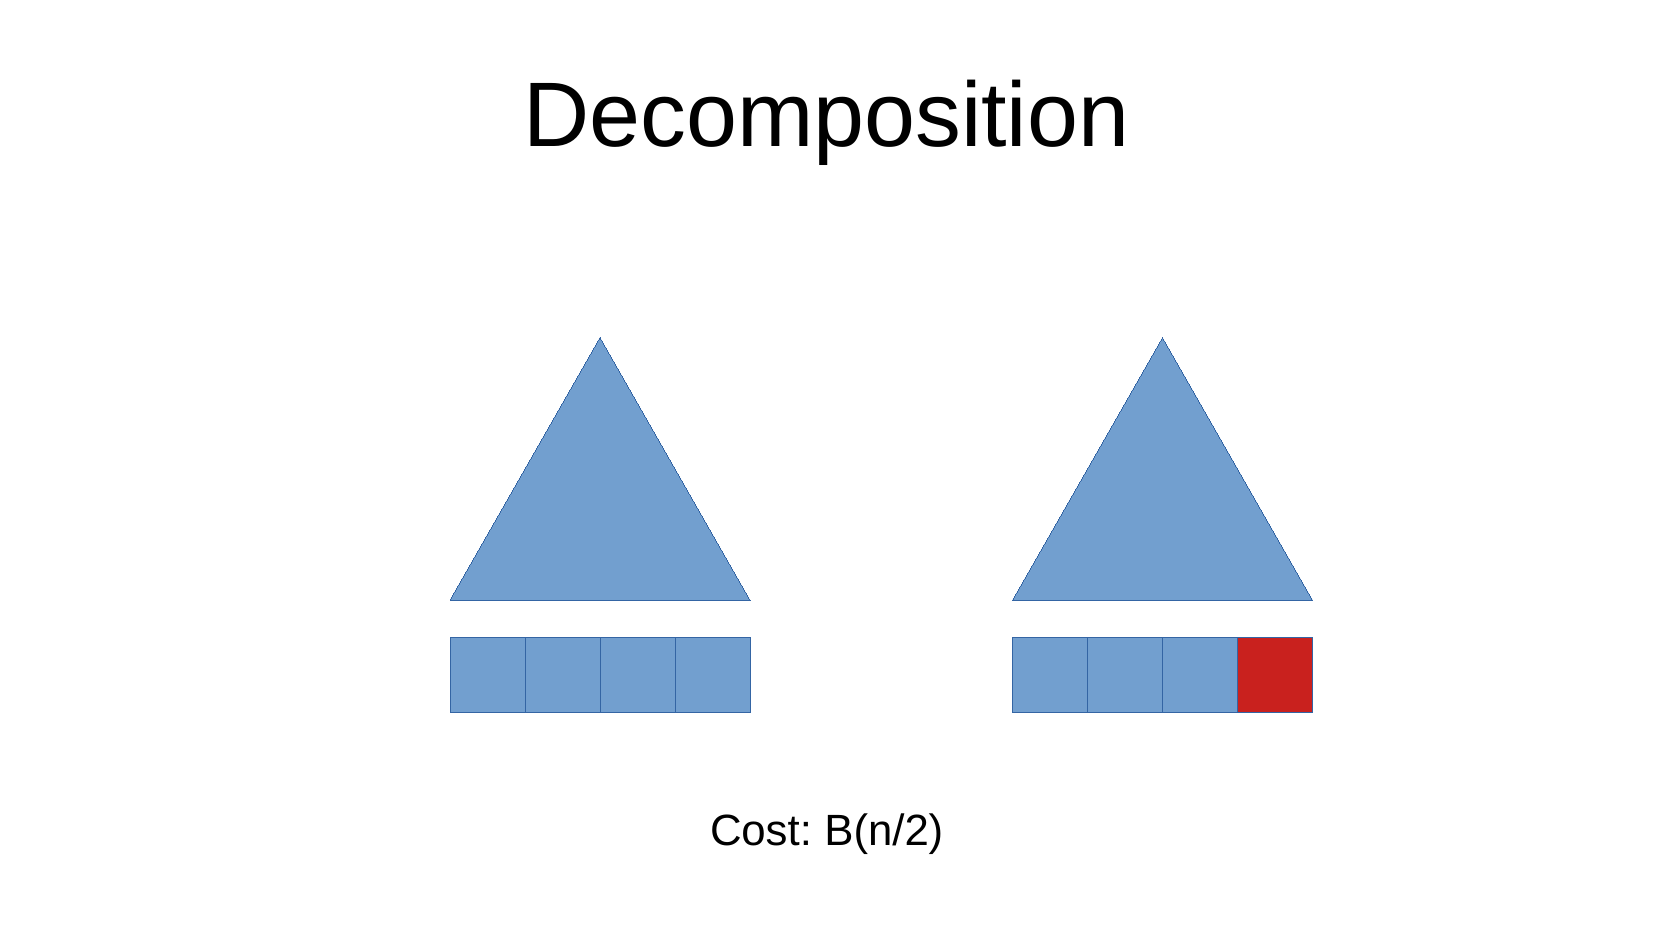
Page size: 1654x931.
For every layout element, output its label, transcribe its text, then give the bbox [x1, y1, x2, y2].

text_box [1012, 637, 1313, 713]
text_box [450, 637, 751, 713]
text_box [1012, 337, 1313, 601]
text_box [450, 337, 751, 601]
title Decomposition [82, 37, 1571, 193]
text_box Cost: B(n/2) [695, 798, 959, 863]
